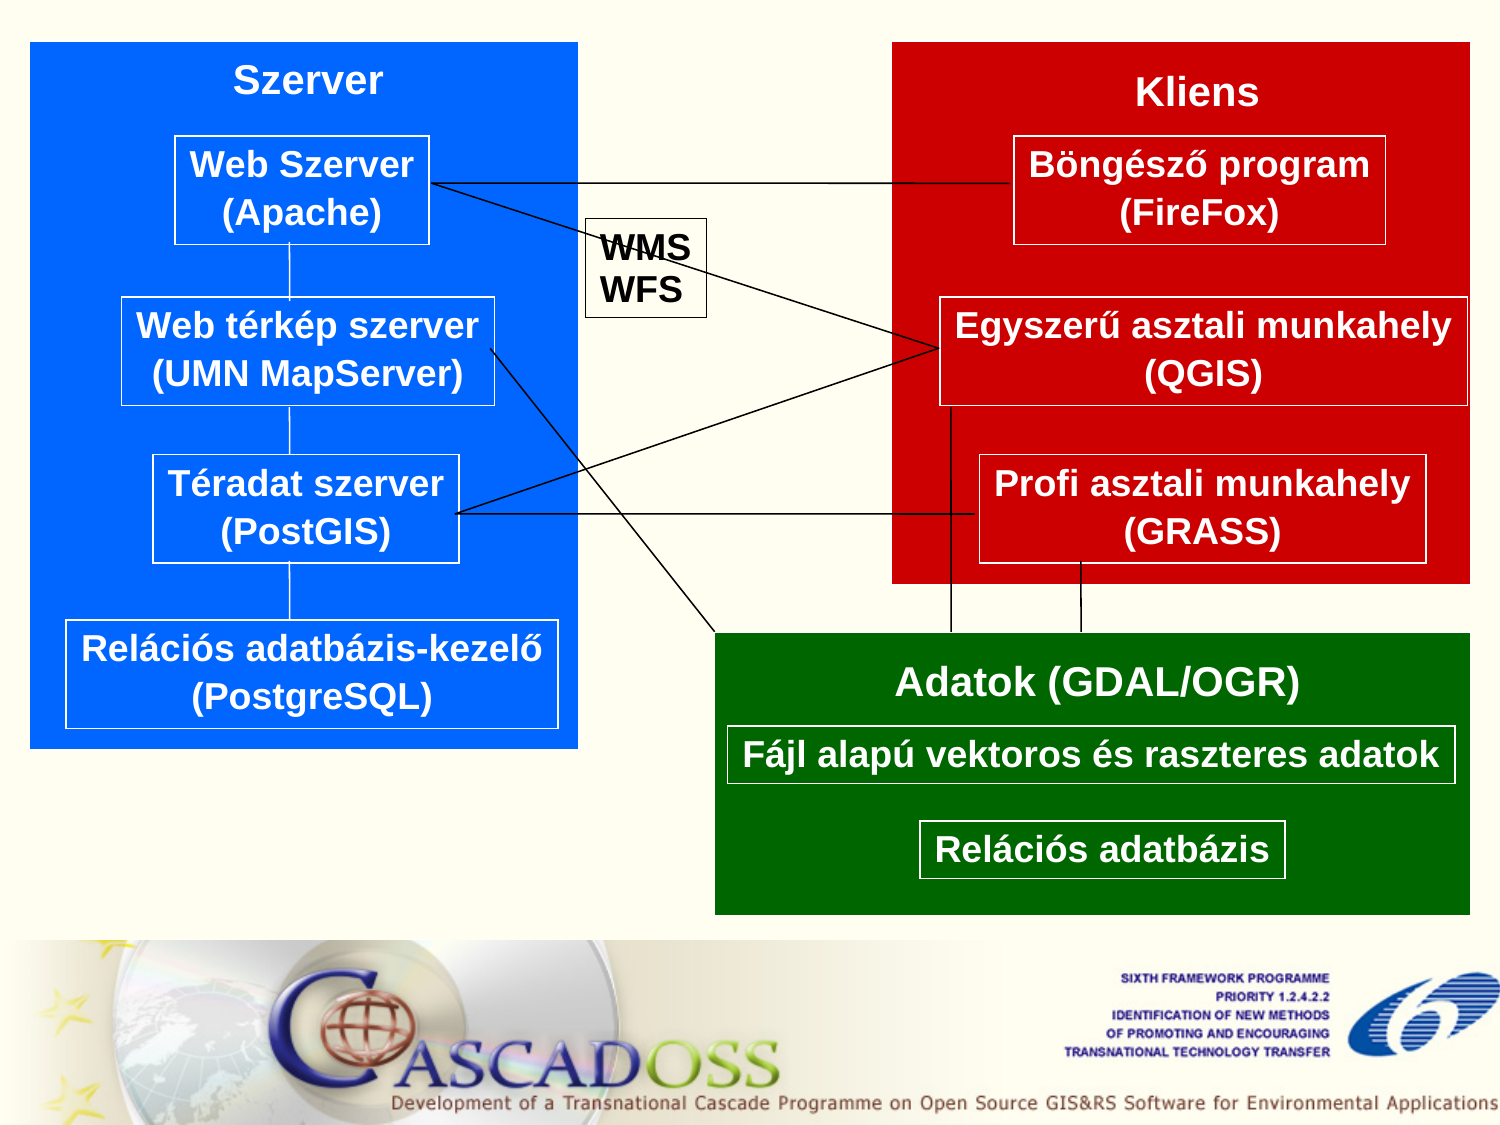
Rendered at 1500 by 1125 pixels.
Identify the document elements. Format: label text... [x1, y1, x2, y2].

text_box [891, 515, 950, 585]
text_box Kliens [1120, 60, 1276, 123]
text_box WMS WFS [585, 218, 707, 318]
text_box Téradat szerver (PostGIS)‏ [152, 454, 460, 564]
text_box Adatok (GDAL/OGR)‏ [879, 643, 1316, 717]
picture [0, 940, 1500, 1125]
text_box Relációs adatbázis-kezelő (PostgreSQL)‏ [66, 620, 559, 729]
text_box Web Szerver (Apache)‏ [174, 135, 430, 245]
text_box [463, 473, 579, 513]
text_box [714, 631, 1471, 916]
text_box [291, 184, 579, 457]
text_box Szerver [218, 48, 399, 111]
text_box Profi asztali munkahely (GRASS)‏ [979, 454, 1426, 564]
text_box Fájl alapú vektoros és raszteres adatok [727, 726, 1455, 784]
text_box [891, 334, 934, 363]
text_box [440, 184, 579, 230]
text_box Egyszerű asztali munkahely (QGIS)‏ [939, 297, 1468, 406]
text_box Relációs adatbázis [919, 820, 1285, 879]
text_box [29, 41, 579, 751]
text_box Web térkép szerver (UMN MapServer)‏ [121, 297, 495, 406]
text_box Böngésző program (FireFox)‏ [1013, 135, 1386, 245]
text_box [891, 41, 1471, 585]
